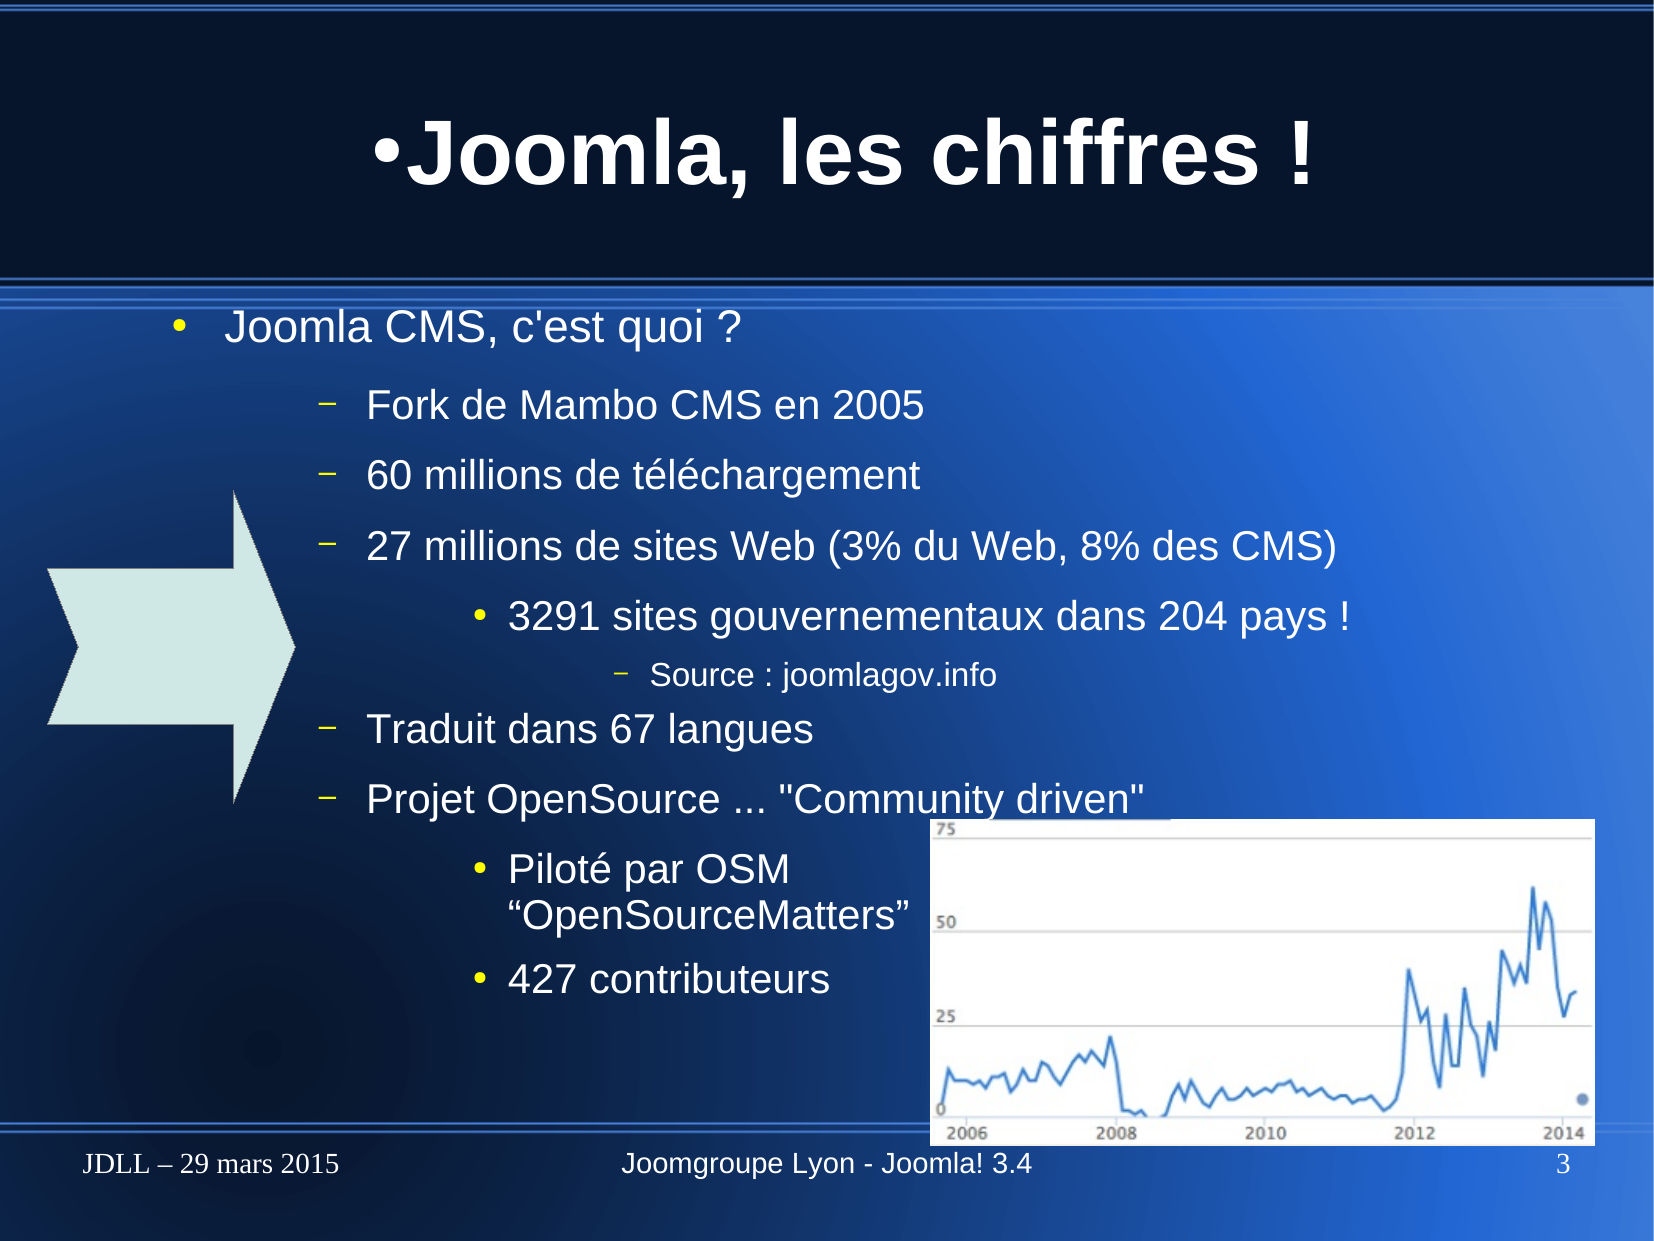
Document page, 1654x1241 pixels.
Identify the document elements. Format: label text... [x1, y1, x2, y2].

title Joomla, les chiffres ! [82, 49, 1571, 257]
list Joomla CMS, c'est quoi ? Fork de Mambo CMS en 2005 60 millions de téléchargement 27 millions de sites Web (3% du Web, 8% des CMS) 3291 sites gouvernementaux dans 204 pays ! Source : joomlagov.info Traduit dans 67 langues Projet OpenSource ... "Community driven" Piloté par OSM “OpenSourceMatters” 427 contributeurs [82, 301, 1571, 1192]
text_box [47, 490, 296, 804]
picture [0, 0, 1654, 1241]
